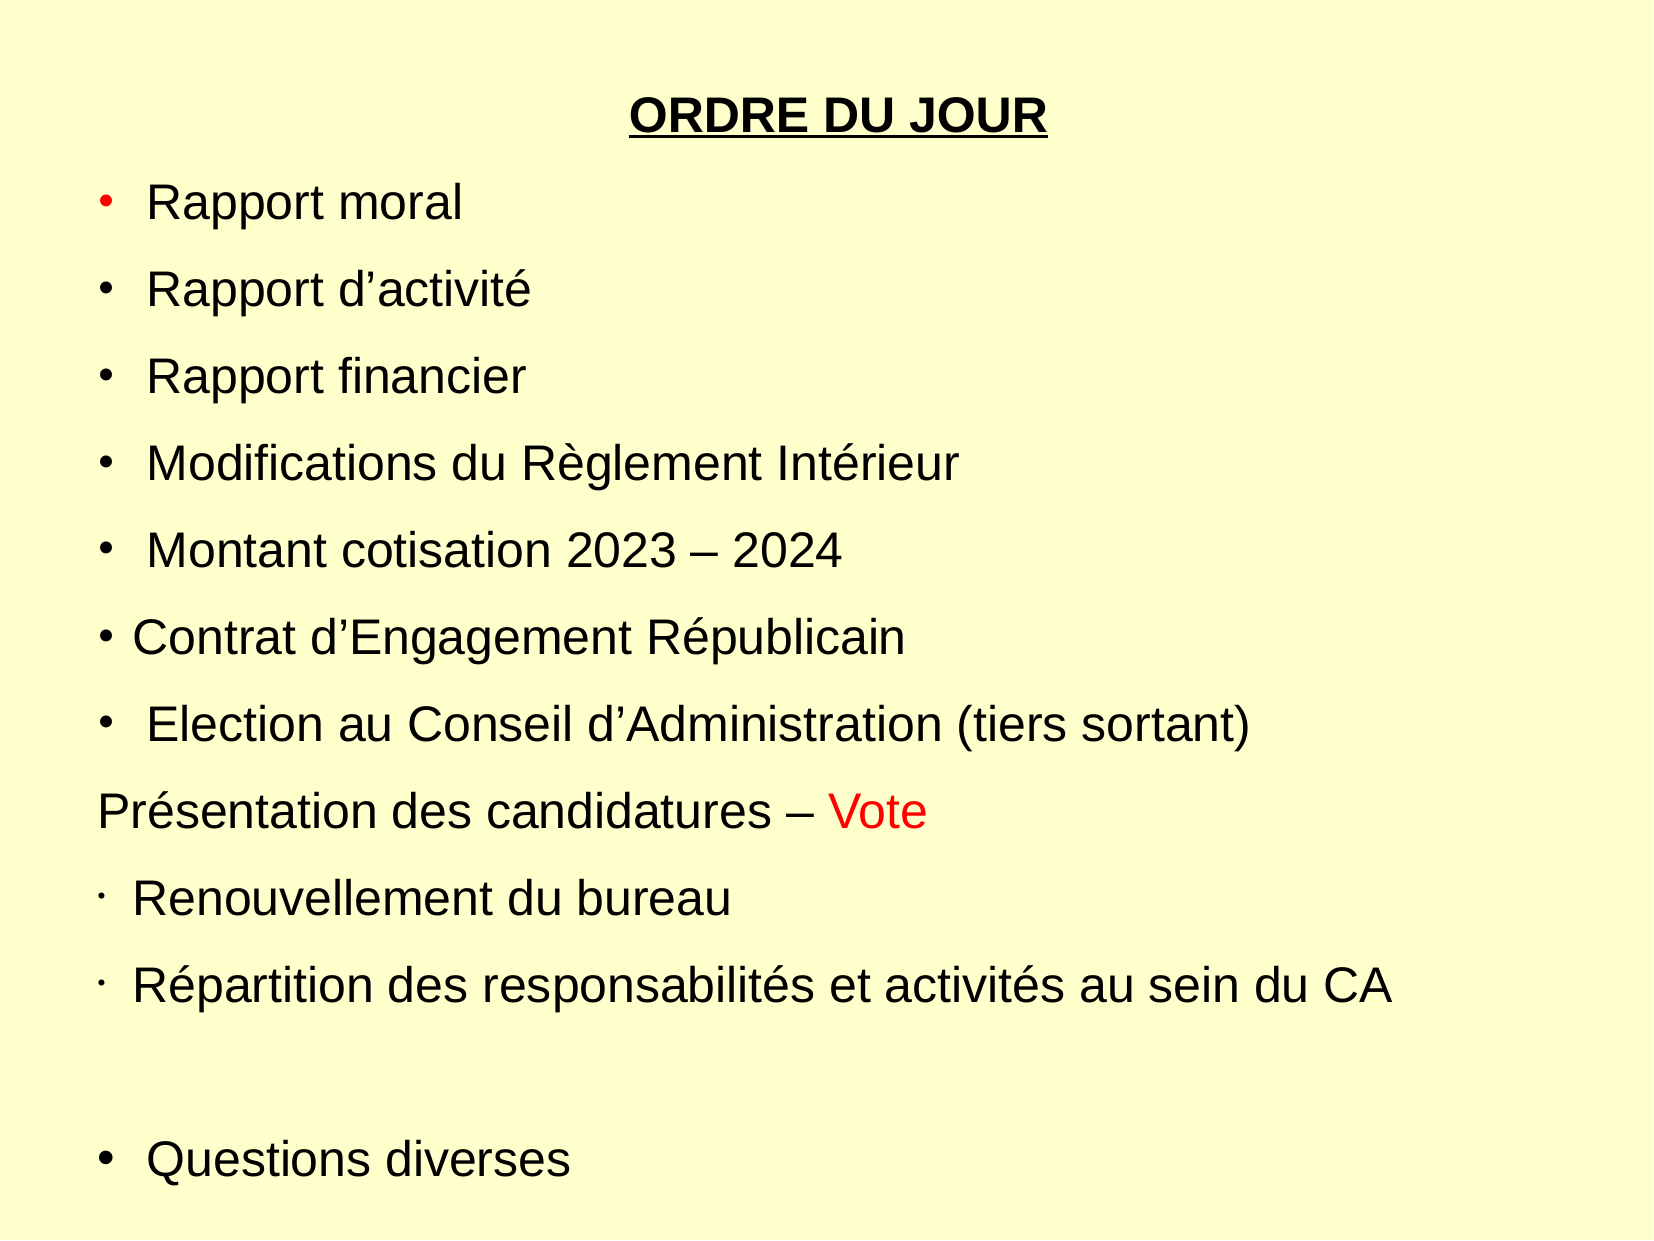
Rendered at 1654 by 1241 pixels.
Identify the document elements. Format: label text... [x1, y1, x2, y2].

text_box ORDRE DU JOUR Rapport moral Rapport d’activité Rapport financier Modifications du Règlement Intérieur Montant cotisation 2023 – 2024 Contrat d’Engagement Républicain Election au Conseil d’Administration (tiers sortant) Présentation des candidatures – Vote Renouvellement du bureau Répartition des responsabilités et activités au sein du CA Questions diverses [82, 76, 1595, 1152]
